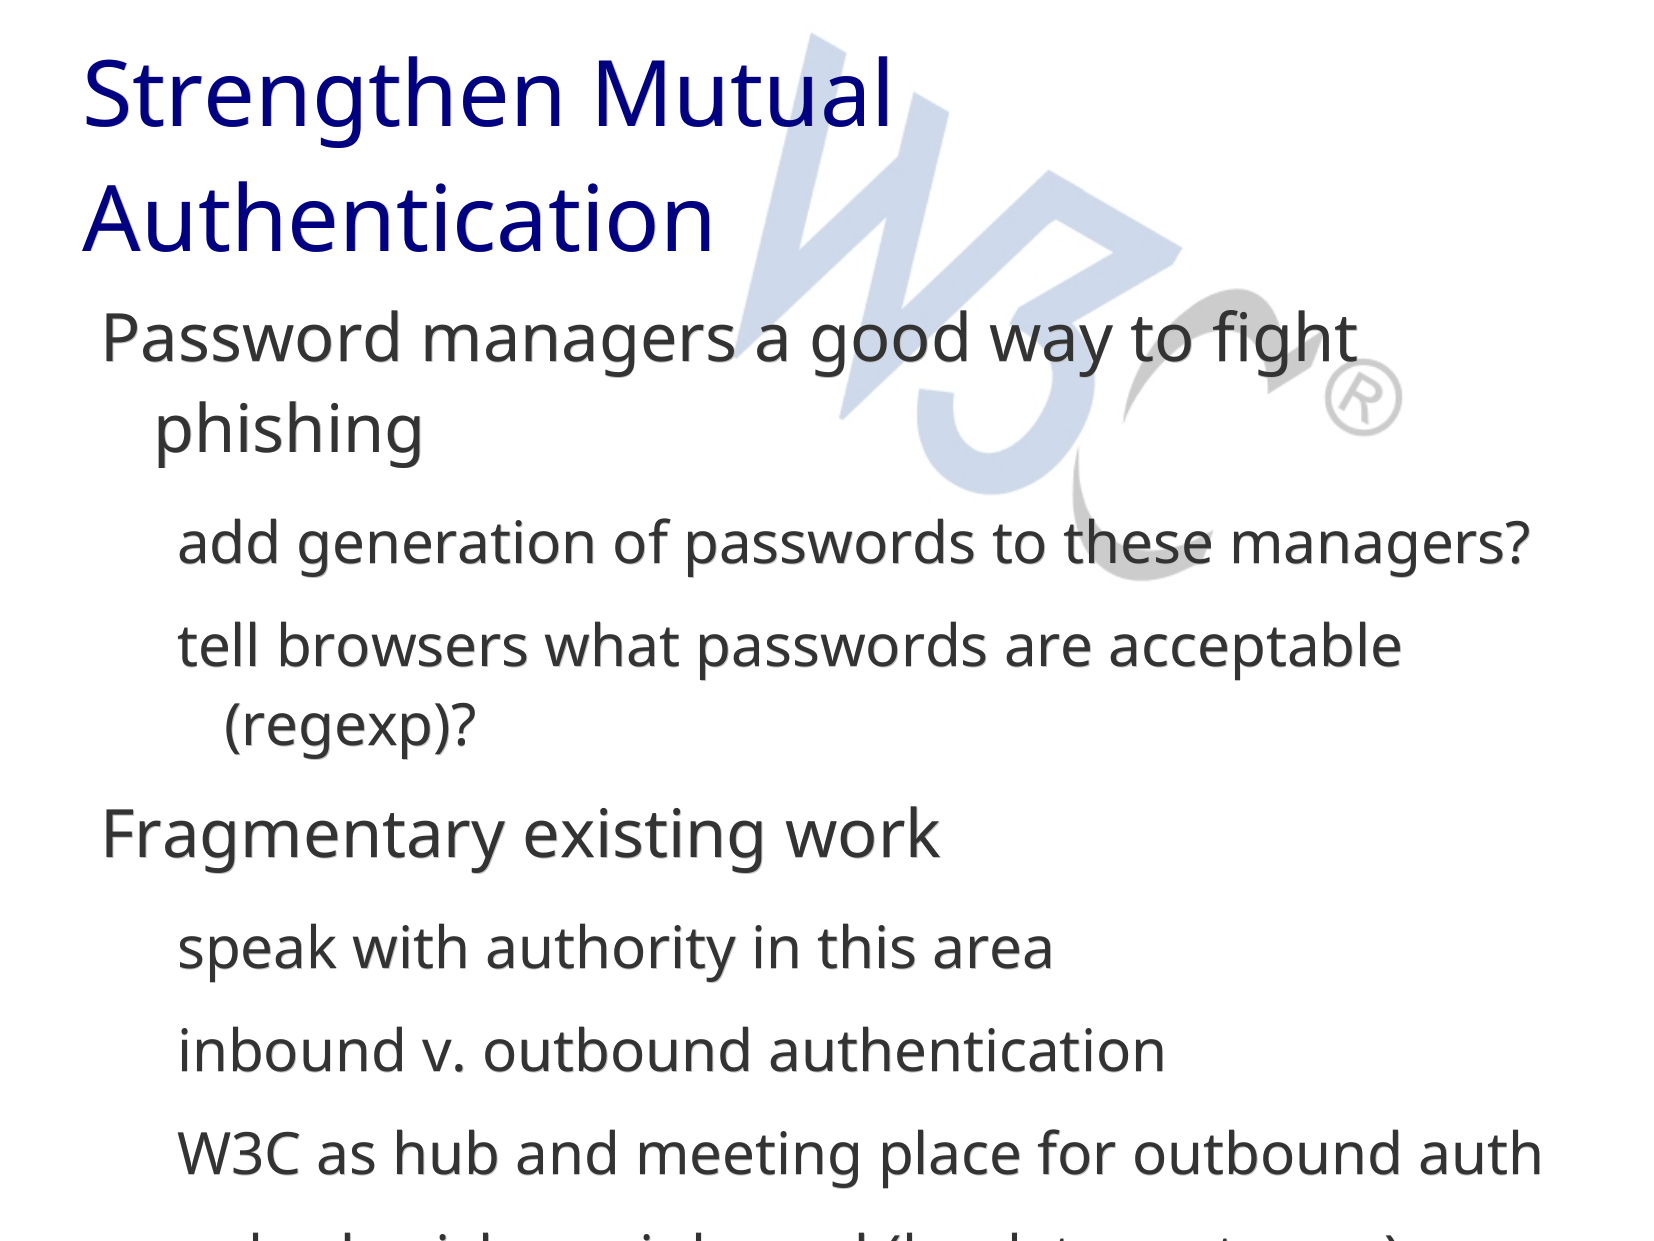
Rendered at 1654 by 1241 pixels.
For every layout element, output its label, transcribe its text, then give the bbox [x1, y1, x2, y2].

picture [403, 0, 1654, 605]
list Password managers a good way to fight phishing add generation of passwords to these managers? tell browsers what passwords are acceptable (regexp)? Fragmentary existing work speak with authority in this area inbound v. outbound authentication W3C as hub and meeting place for outbound auth nobody picks up inbound (bank to customer) so far UI part of the problem! [82, 290, 1571, 1189]
title Strengthen Mutual Authentication [82, 49, 1536, 257]
